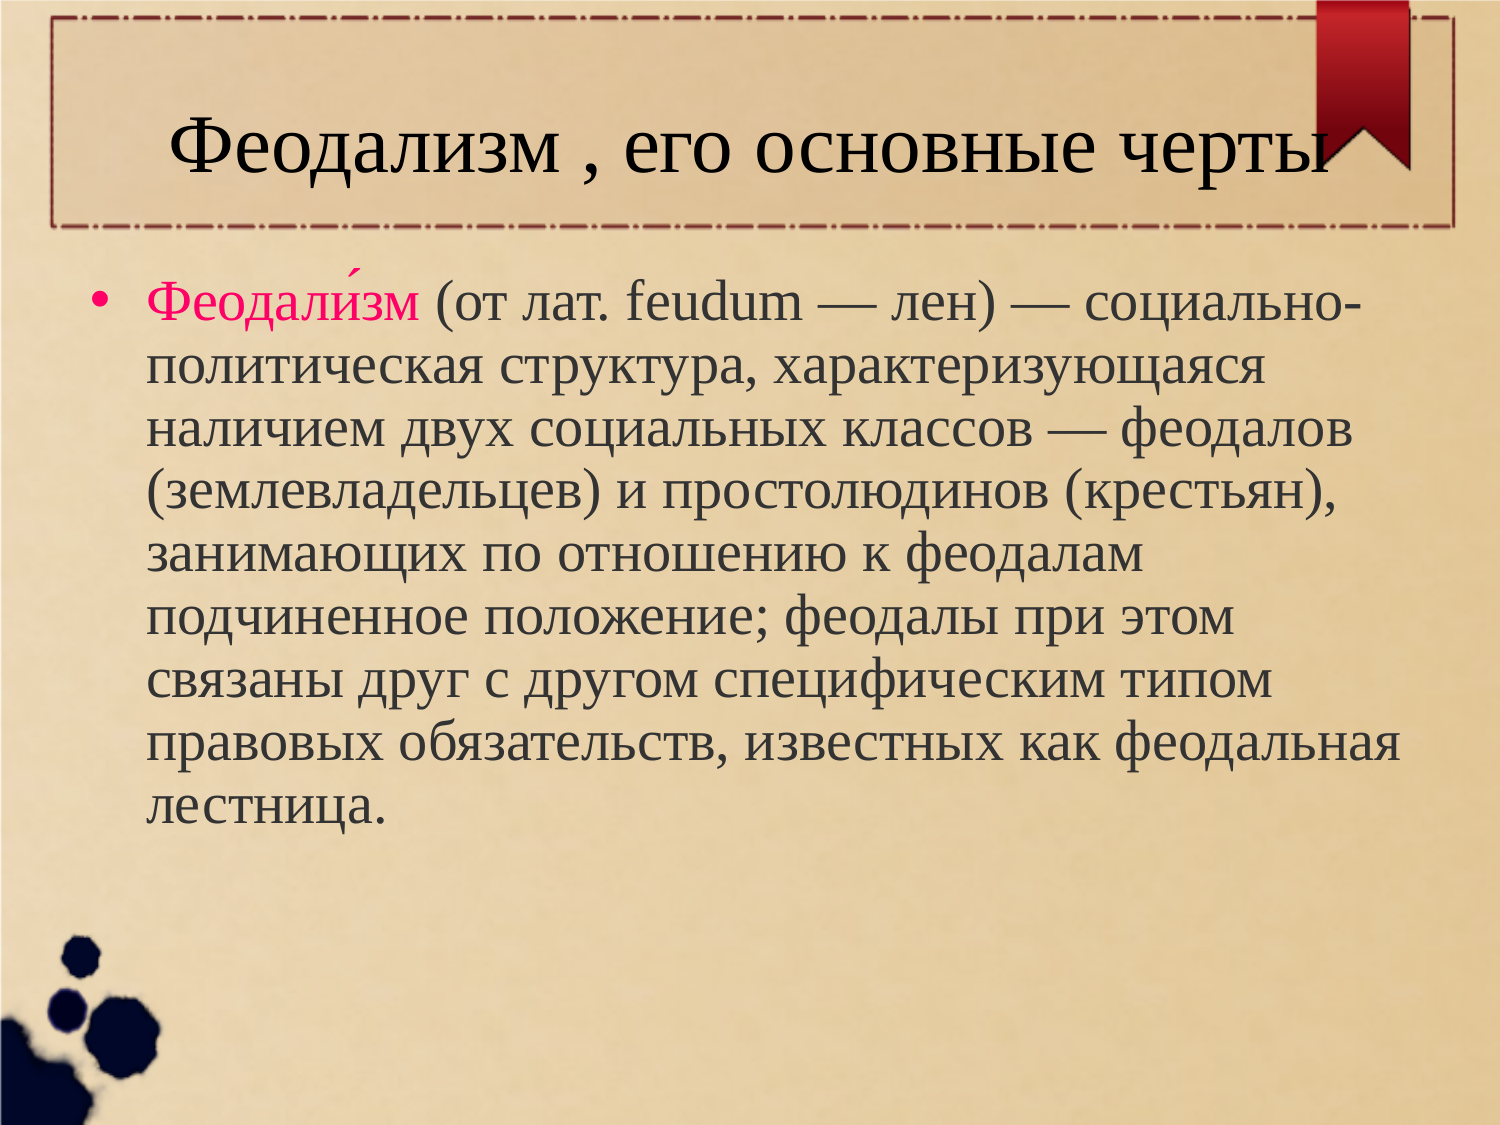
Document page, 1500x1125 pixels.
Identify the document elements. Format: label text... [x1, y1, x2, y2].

title Феодализм , его основные черты [75, 45, 1426, 233]
list Феодали́зм (от лат. feudum — лен) — социально-политическая структура, характеризующаяся наличием двух социальных классов — феодалов (землевладельцев) и простолюдинов (крестьян), занимающих по отношению к феодалам подчиненное положение; феодалы при этом связаны друг с другом специфическим типом правовых обязательств, известных как феодальная лестница. [75, 262, 1426, 1005]
picture [0, 0, 1500, 1125]
